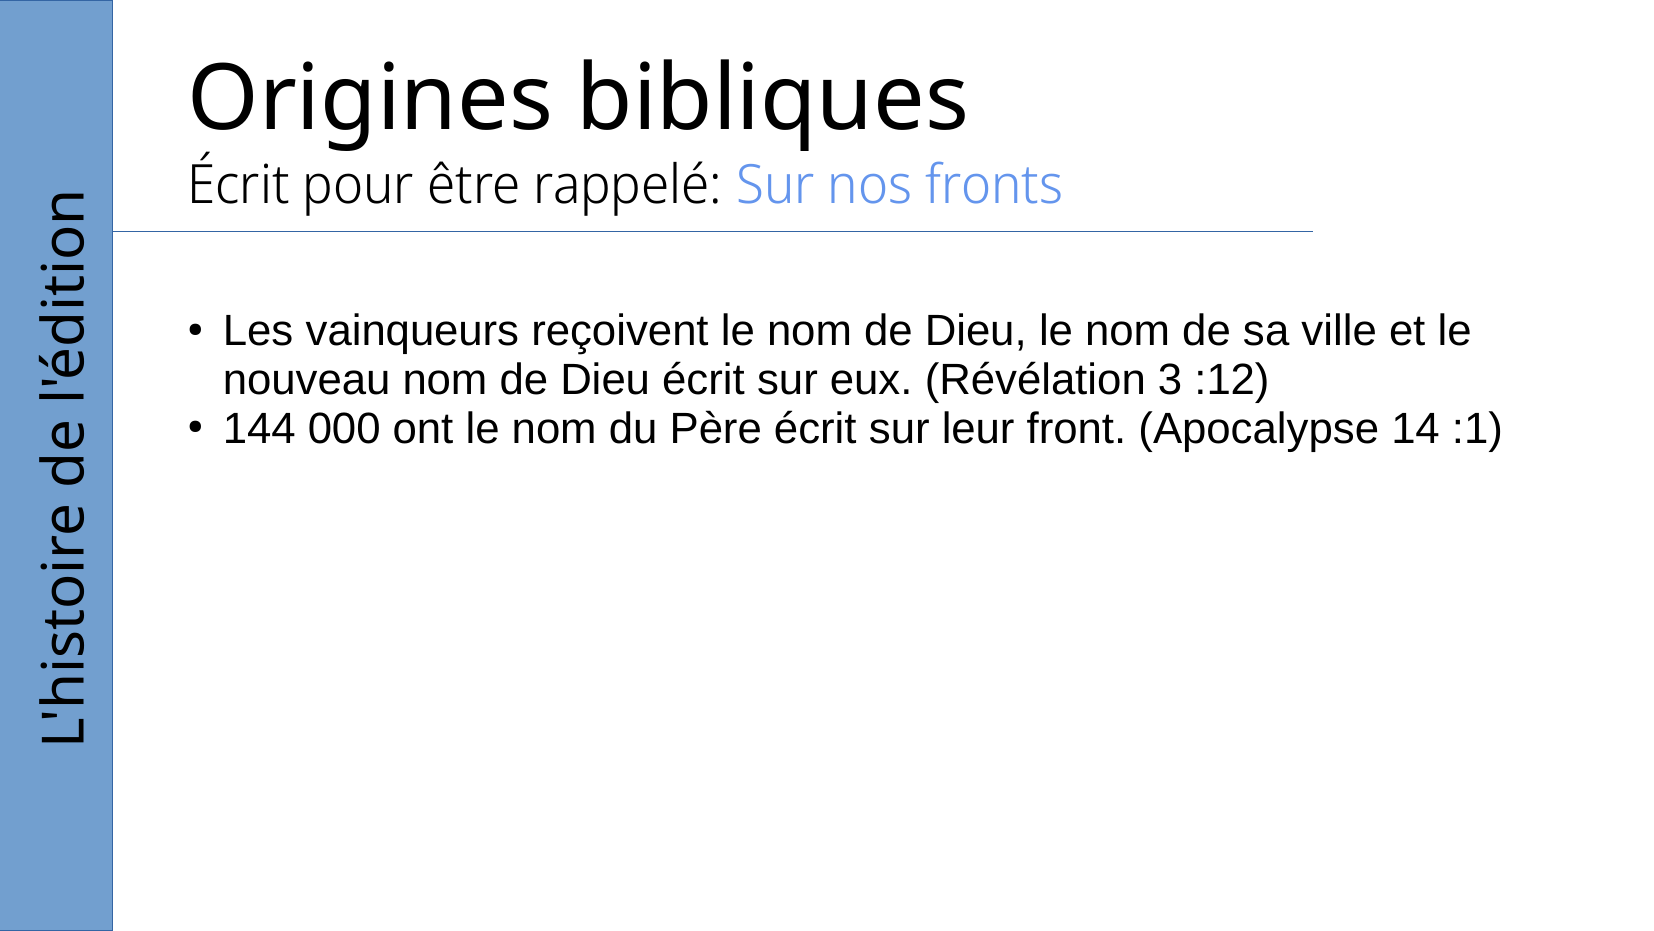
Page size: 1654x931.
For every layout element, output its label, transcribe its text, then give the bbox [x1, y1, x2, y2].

text_box L'histoire de l'édition [13, 37, 105, 901]
text_box [0, 0, 113, 931]
subtitle Les vainqueurs reçoivent le nom de Dieu, le nom de sa ville et le nouveau nom de Dieu écrit sur eux. (Révélation 3 :12) 144 000 ont le nom du Père écrit sur leur front. (Apocalypse 14 :1) [187, 306, 1571, 846]
title Écrit pour être rappelé: Sur nos fronts [187, 125, 1571, 239]
title Origines bibliques [187, 33, 1571, 125]
